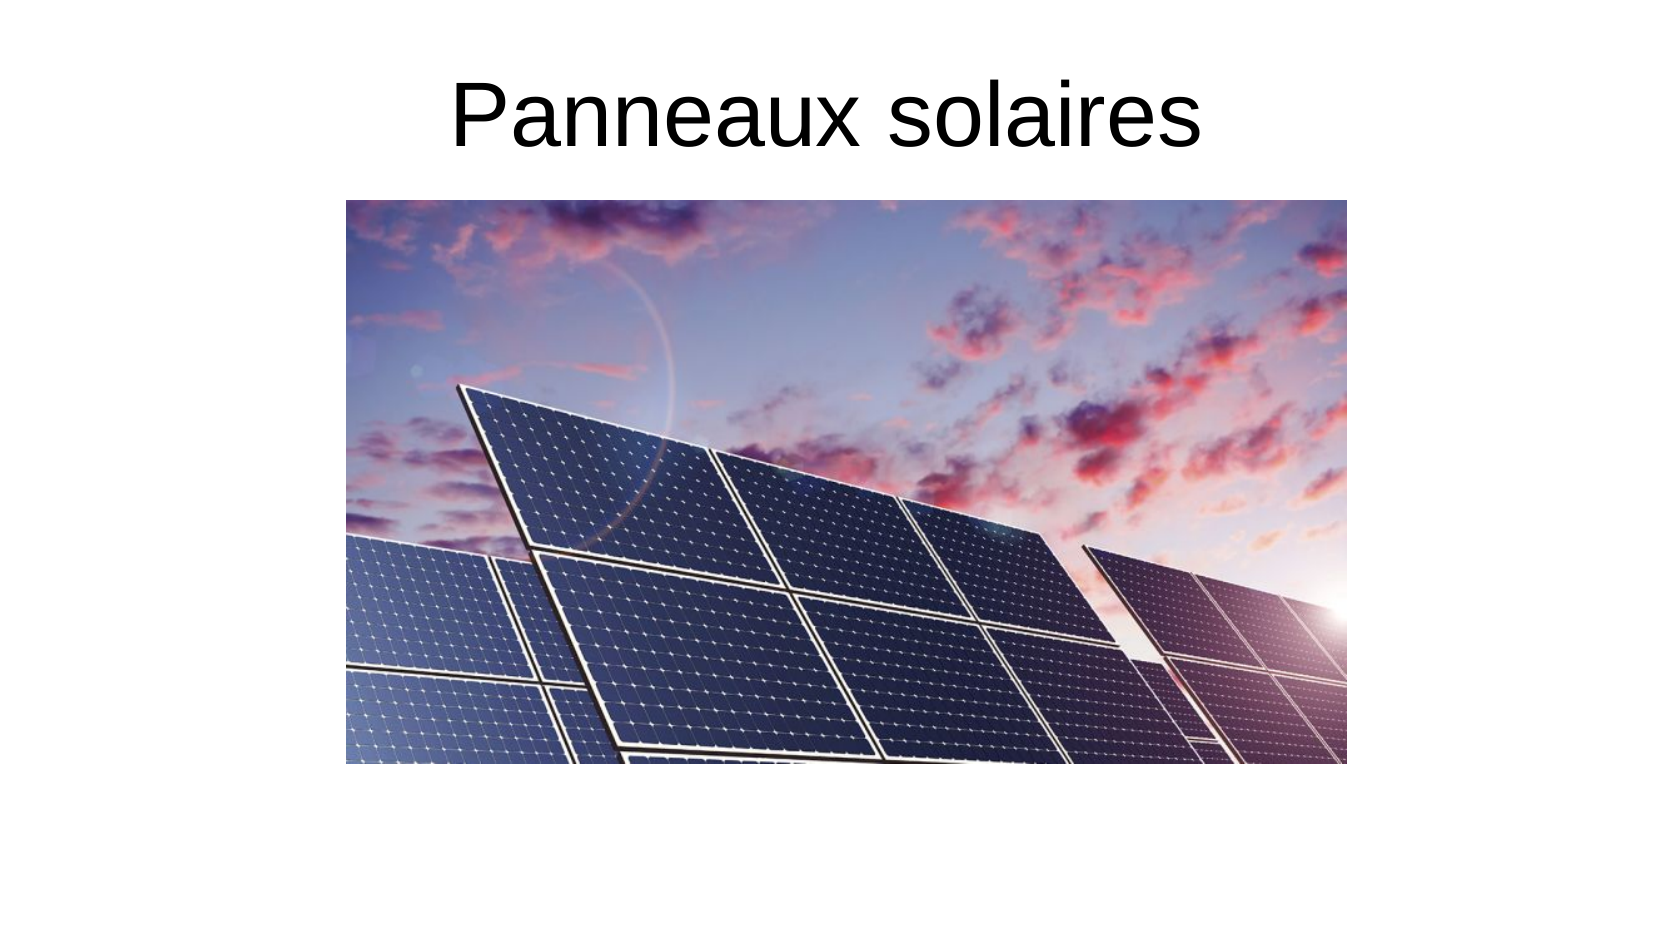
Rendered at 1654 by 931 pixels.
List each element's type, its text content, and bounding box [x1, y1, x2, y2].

picture [346, 200, 1347, 764]
title Panneaux solaires [82, 37, 1571, 193]
